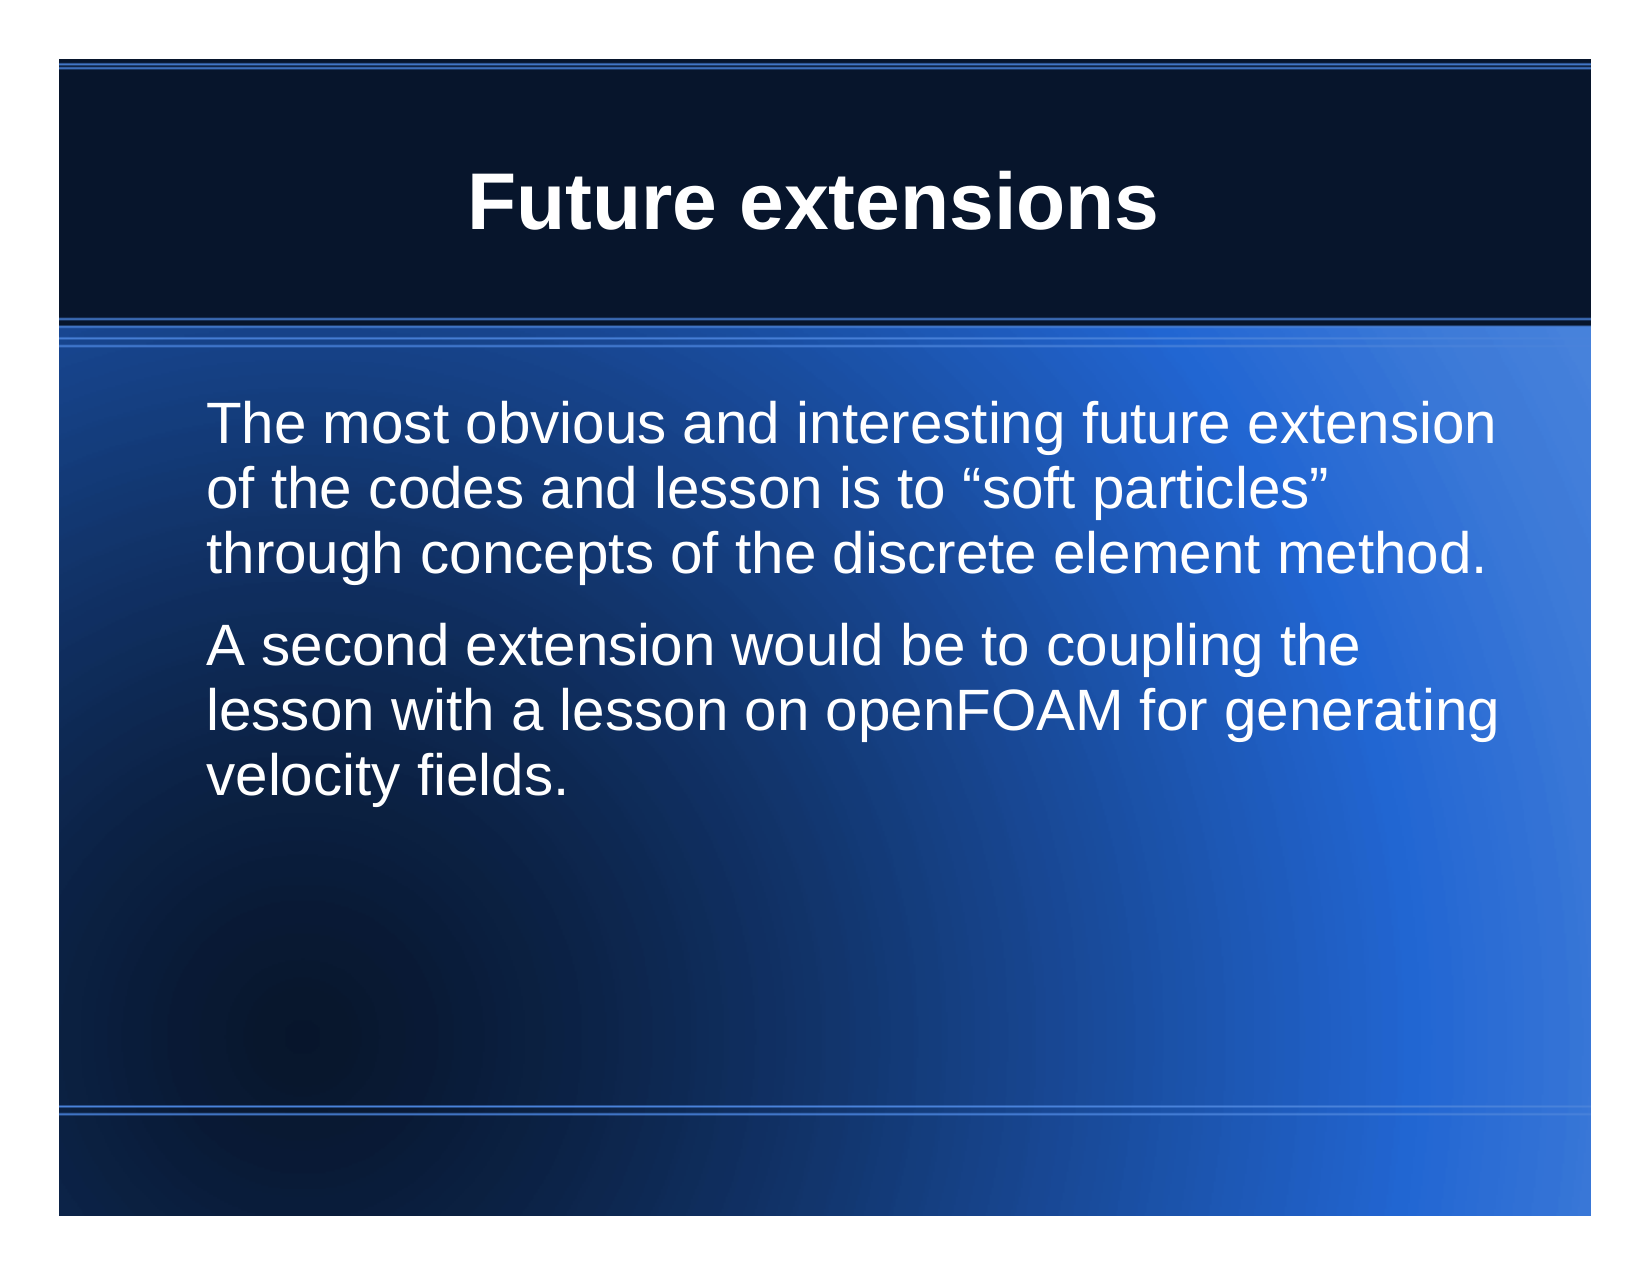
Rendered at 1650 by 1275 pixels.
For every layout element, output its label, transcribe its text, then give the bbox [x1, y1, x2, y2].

picture [59, 59, 1591, 1216]
list The most obvious and interesting future extension of the codes and lesson is to “soft particles” through concepts of the discrete element method. A second extension would be to coupling the lesson with a lesson on openFOAM for generating velocity fields. [135, 390, 1515, 1154]
title Future extensions [135, 105, 1515, 299]
